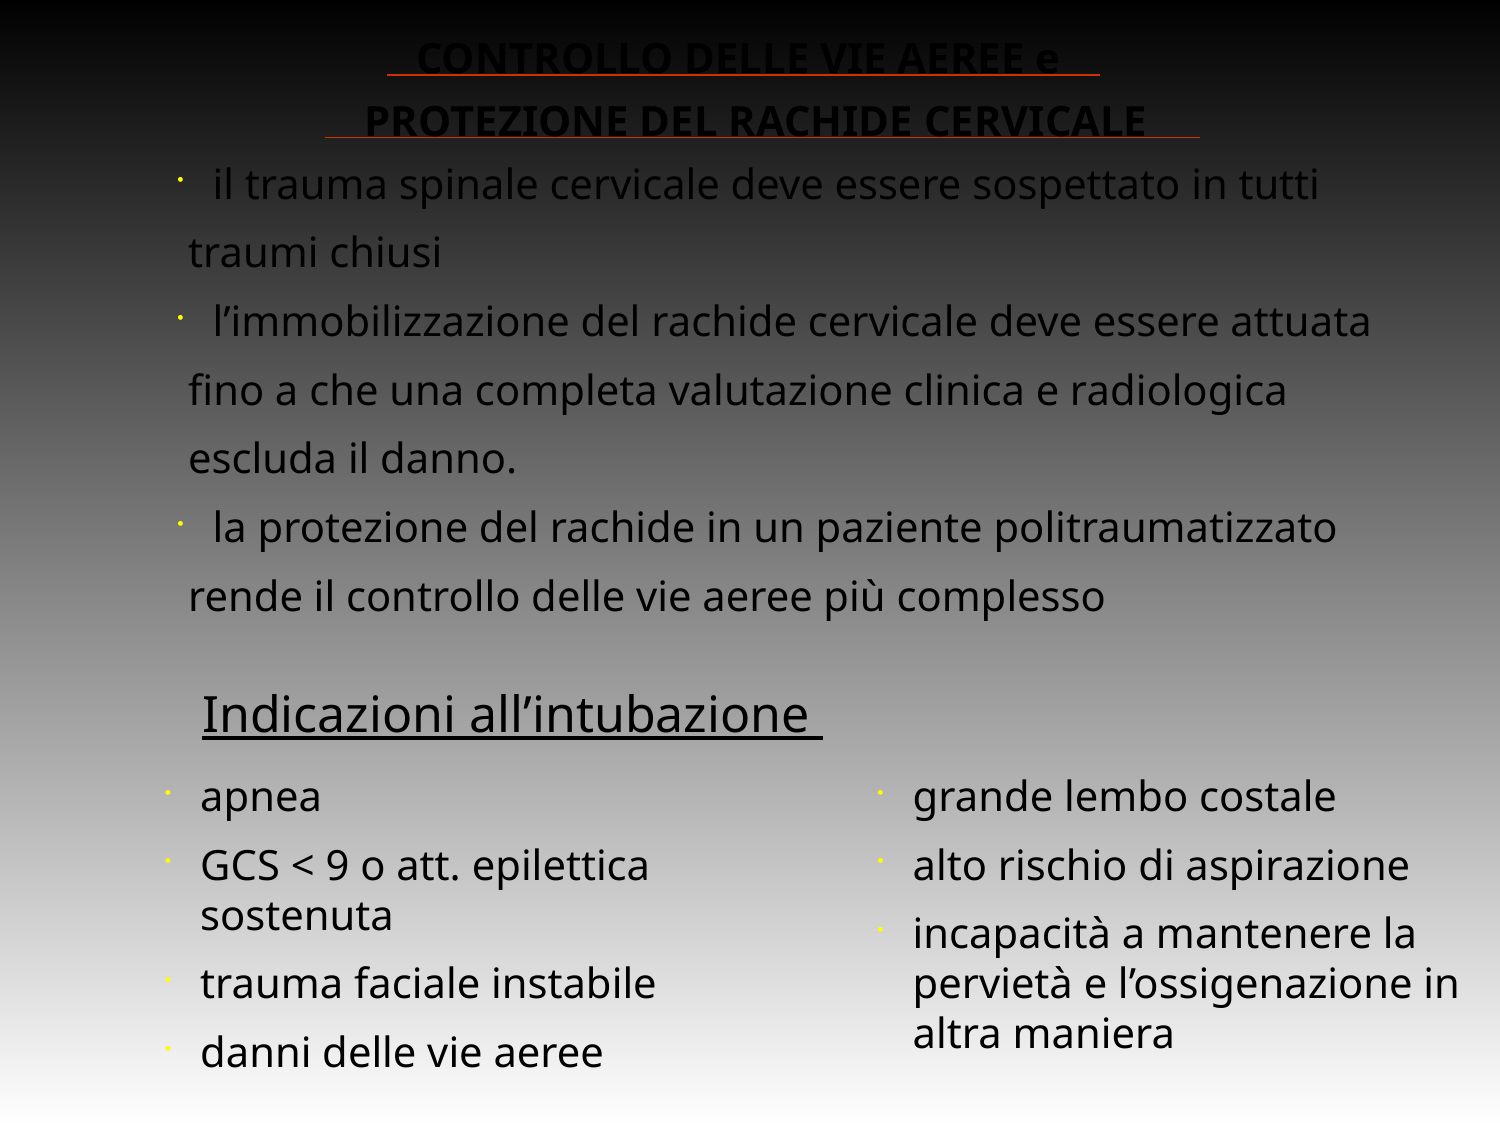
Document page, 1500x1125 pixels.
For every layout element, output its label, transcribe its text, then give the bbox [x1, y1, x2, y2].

text_box CONTROLLO DELLE VIE AEREE e [324, 24, 1163, 87]
text_box il trauma spinale cervicale deve essere sospettato in tutti traumi chiusi l’immobilizzazione del rachide cervicale deve essere attuata fino a che una completa valutazione clinica e radiologica escluda il danno. la protezione del rachide in un paziente politraumatizzato rende il controllo delle vie aeree più complesso [162, 149, 1388, 628]
text_box grande lembo costale alto rischio di aspirazione incapacità a mantenere la pervietà e l’ossigenazione in altra maniera [862, 762, 1500, 1125]
text_box PROTEZIONE DEL RACHIDE CERVICALE [274, 87, 1238, 153]
text_box apnea GCS < 9 o att. epilettica sostenuta trauma faciale instabile danni delle vie aeree [150, 762, 862, 1084]
text_box Indicazioni all’intubazione [187, 674, 1275, 750]
